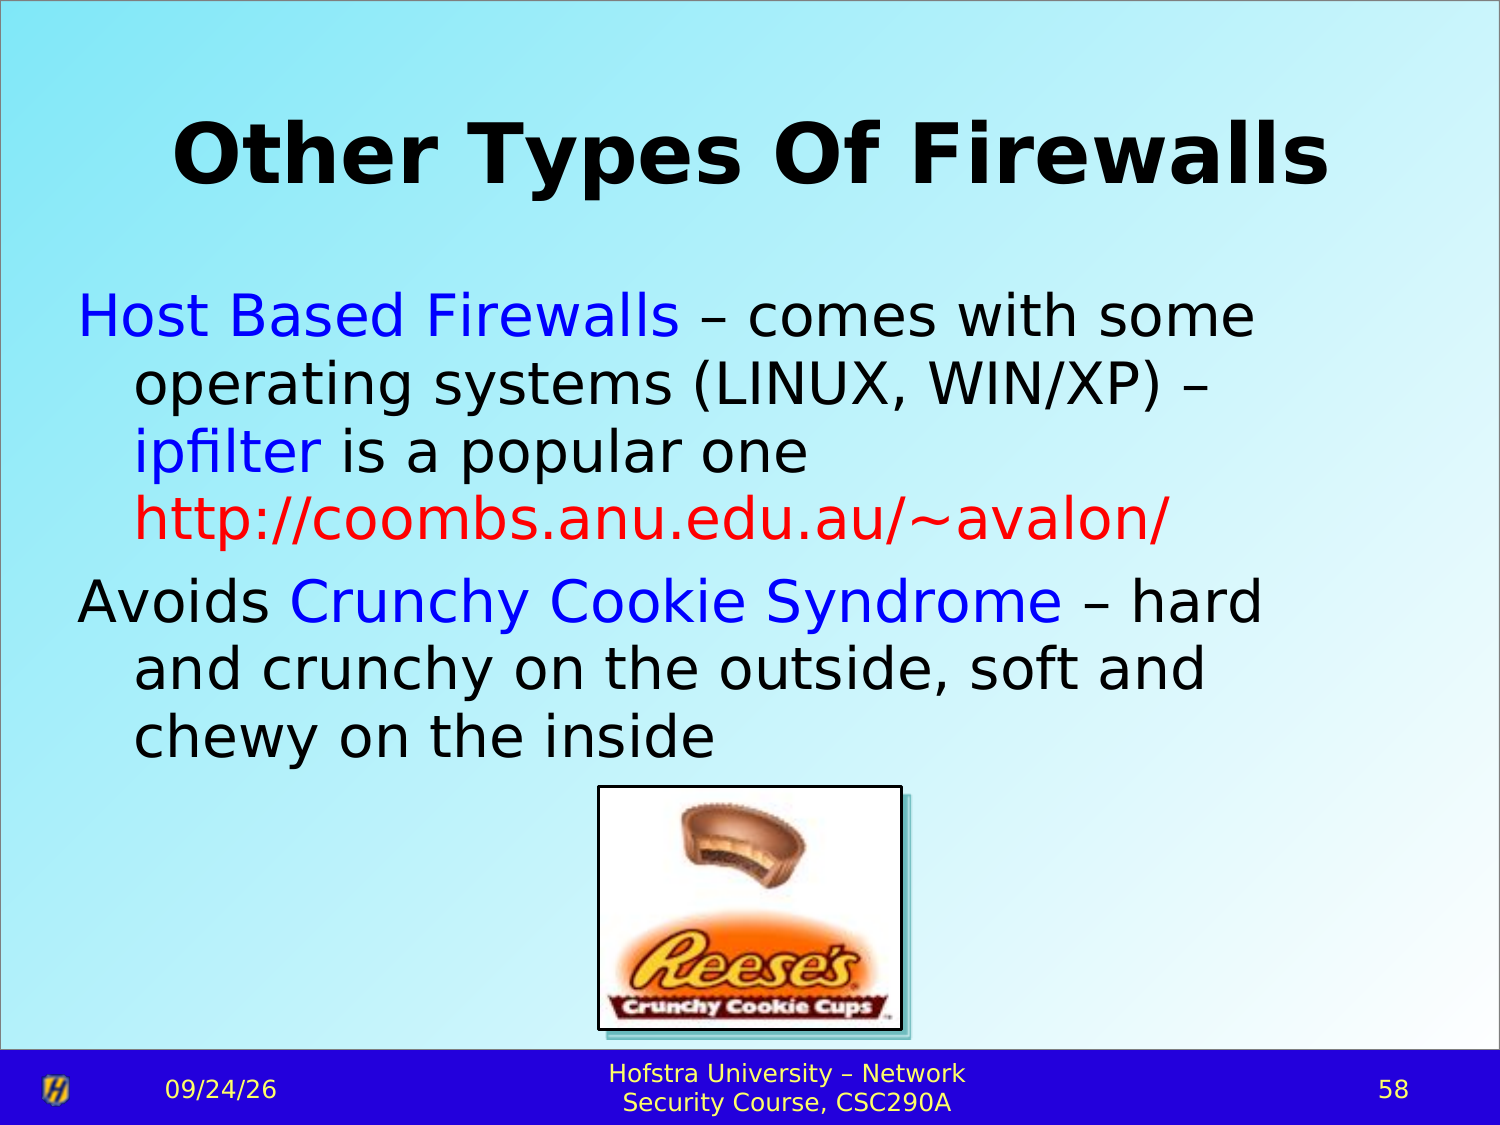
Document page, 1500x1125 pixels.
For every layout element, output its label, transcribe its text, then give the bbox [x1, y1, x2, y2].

list Host Based Firewalls – comes with some operating systems (LINUX, WIN/XP) – ipfilter is a popular one http://coombs.anu.edu.au/~avalon/ Avoids Crunchy Cookie Syndrome – hard and crunchy on the outside, soft and chewy on the inside [62, 274, 1400, 951]
picture [600, 787, 901, 1028]
title Other Types Of Firewalls [112, 95, 1391, 212]
picture [37, 1072, 76, 1110]
